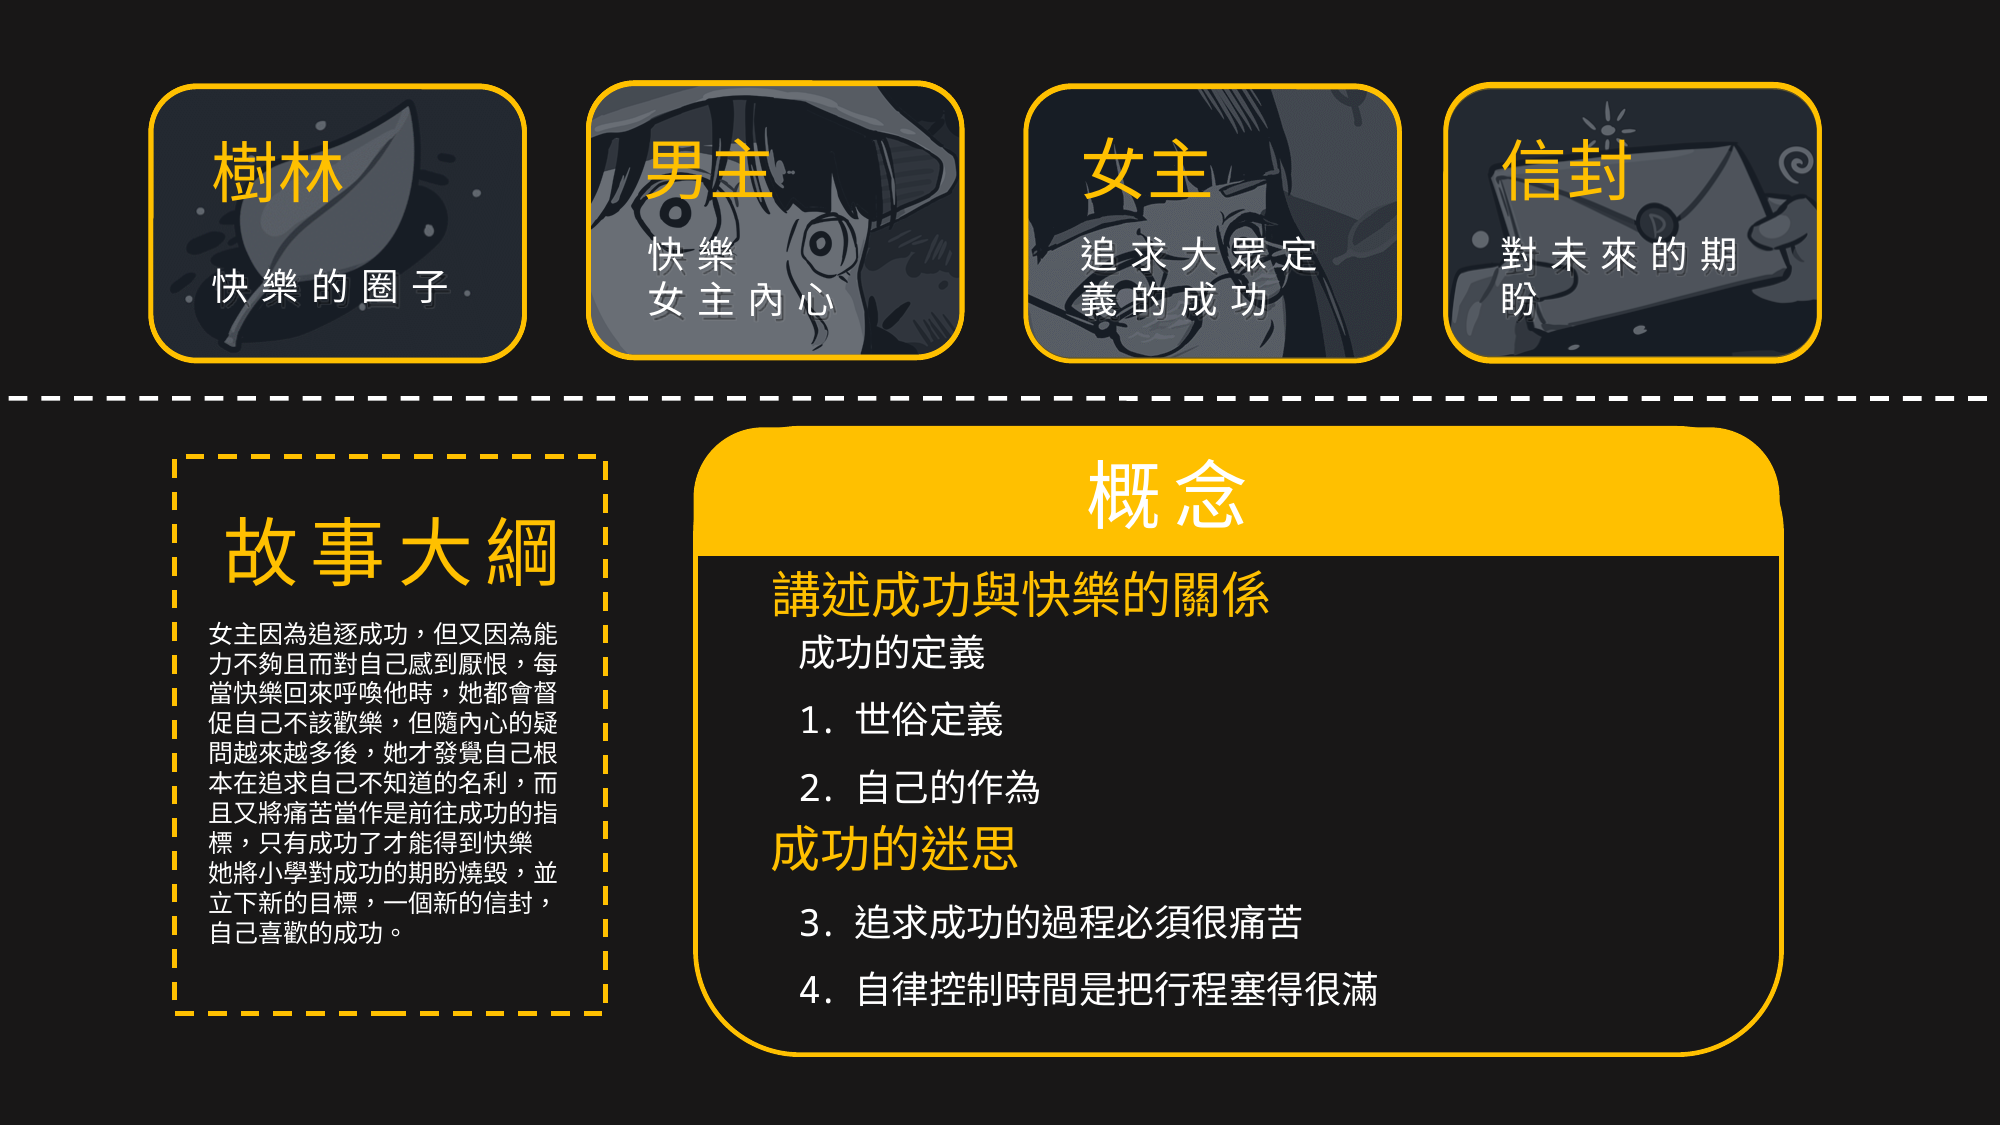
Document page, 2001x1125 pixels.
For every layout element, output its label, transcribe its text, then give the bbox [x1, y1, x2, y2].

text_box [698, 431, 1779, 864]
text_box 對未來的期盼 [1485, 224, 1780, 329]
text_box [693, 427, 779, 519]
text_box [154, 90, 522, 358]
text_box [1445, 85, 1820, 361]
text_box 男主 [628, 120, 923, 216]
text_box 故事大綱 [130, 498, 654, 604]
text_box 成功的定義 世俗定義 自己的作為 追求成功的過程必須很痛苦 自律控制時間是把行程塞得很滿 [783, 576, 1530, 1019]
text_box [1025, 85, 1400, 362]
text_box 信封 [1485, 121, 1780, 216]
text_box 女主 [1065, 120, 1360, 215]
text_box 講述成功與快樂的關係 [756, 556, 1287, 631]
text_box 快樂 女主內心 [632, 223, 927, 329]
text_box [1698, 427, 1780, 500]
text_box [591, 87, 959, 355]
text_box 女主因為追逐成功，但又因為能力不夠且而對自己感到厭恨，每當快樂回來呼喚他時，她都會督促自己不該歡樂，但隨內心的疑問越來越多後，她才發覺自己根本在追求自己不知道的名利，而且又將痛苦當作是前往成功的指標，只有成功了才能得到快樂 她將小學對成功的期盼燒毀，並立下新的目標，一個新的信封，自己喜歡的成功。 [193, 610, 577, 955]
text_box 成功的迷思 [755, 809, 783, 885]
text_box 快樂的圈子 [196, 255, 491, 316]
text_box 追求大眾定義的成功 [1065, 223, 1360, 329]
text_box 概念 [1071, 441, 1411, 546]
text_box 樹林 [196, 123, 491, 219]
